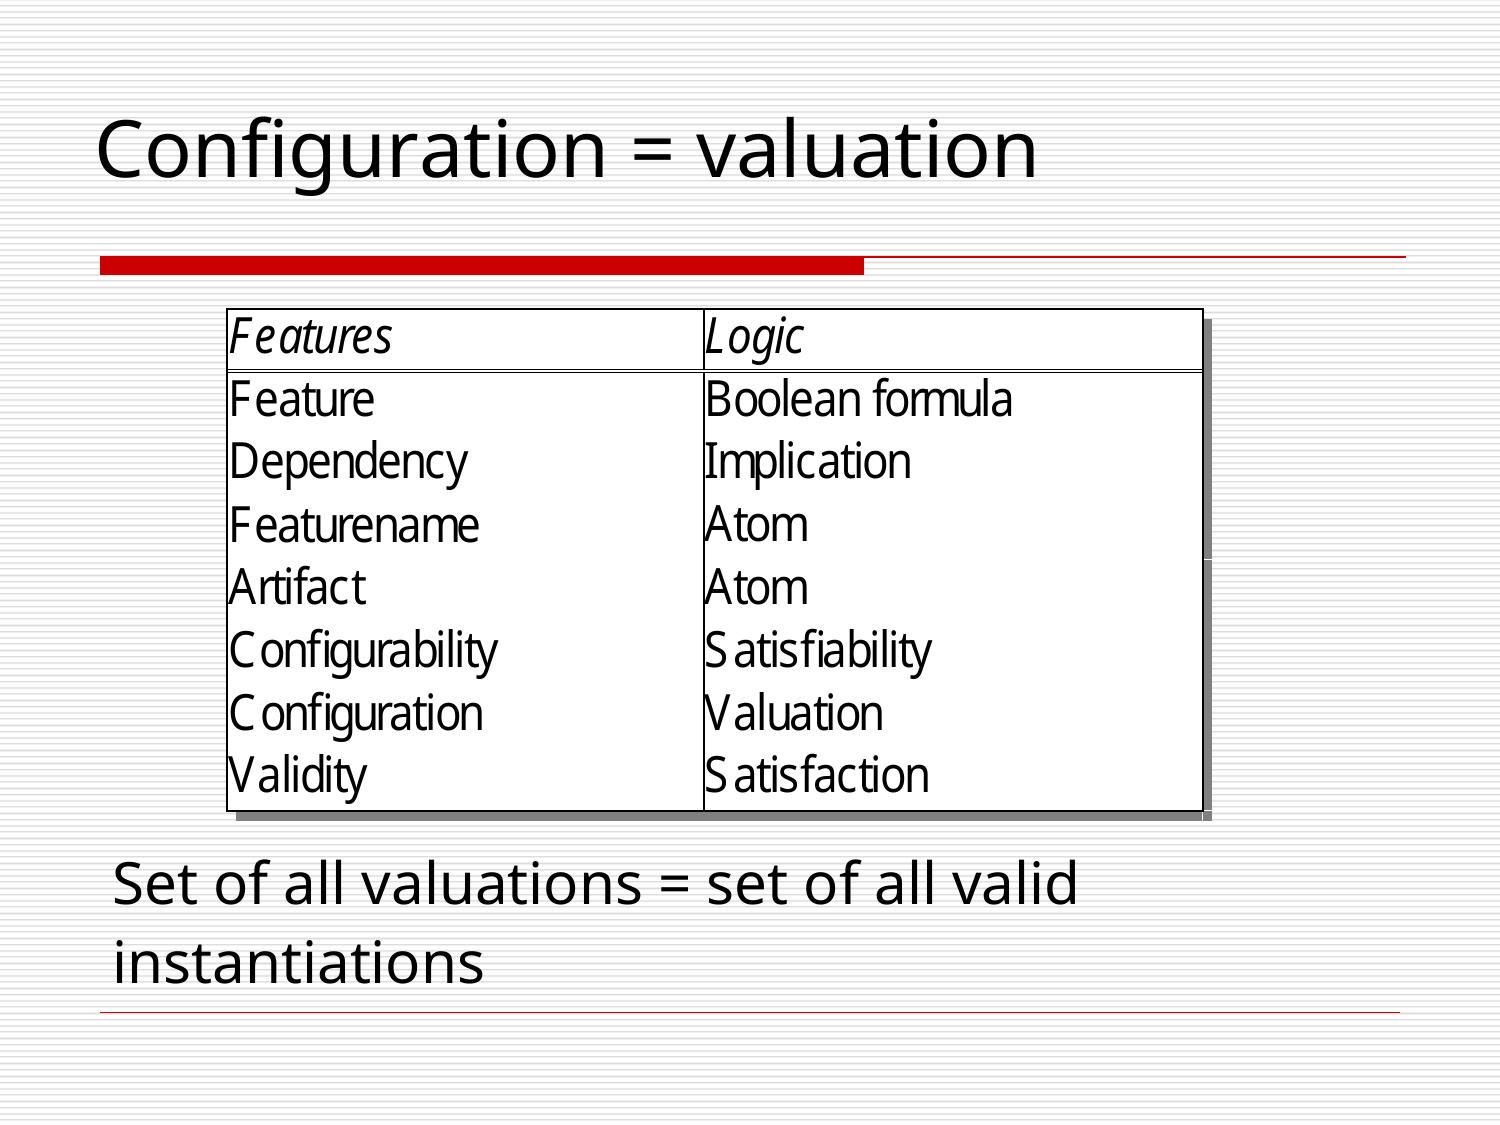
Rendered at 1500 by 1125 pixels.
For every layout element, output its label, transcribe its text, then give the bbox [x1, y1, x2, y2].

picture [0, 0, 1500, 1125]
title Configuration = valuation [94, 44, 1407, 250]
subtitle Set of all valuations = set of all valid instantiations [112, 825, 1406, 1018]
chart [225, 306, 1322, 825]
